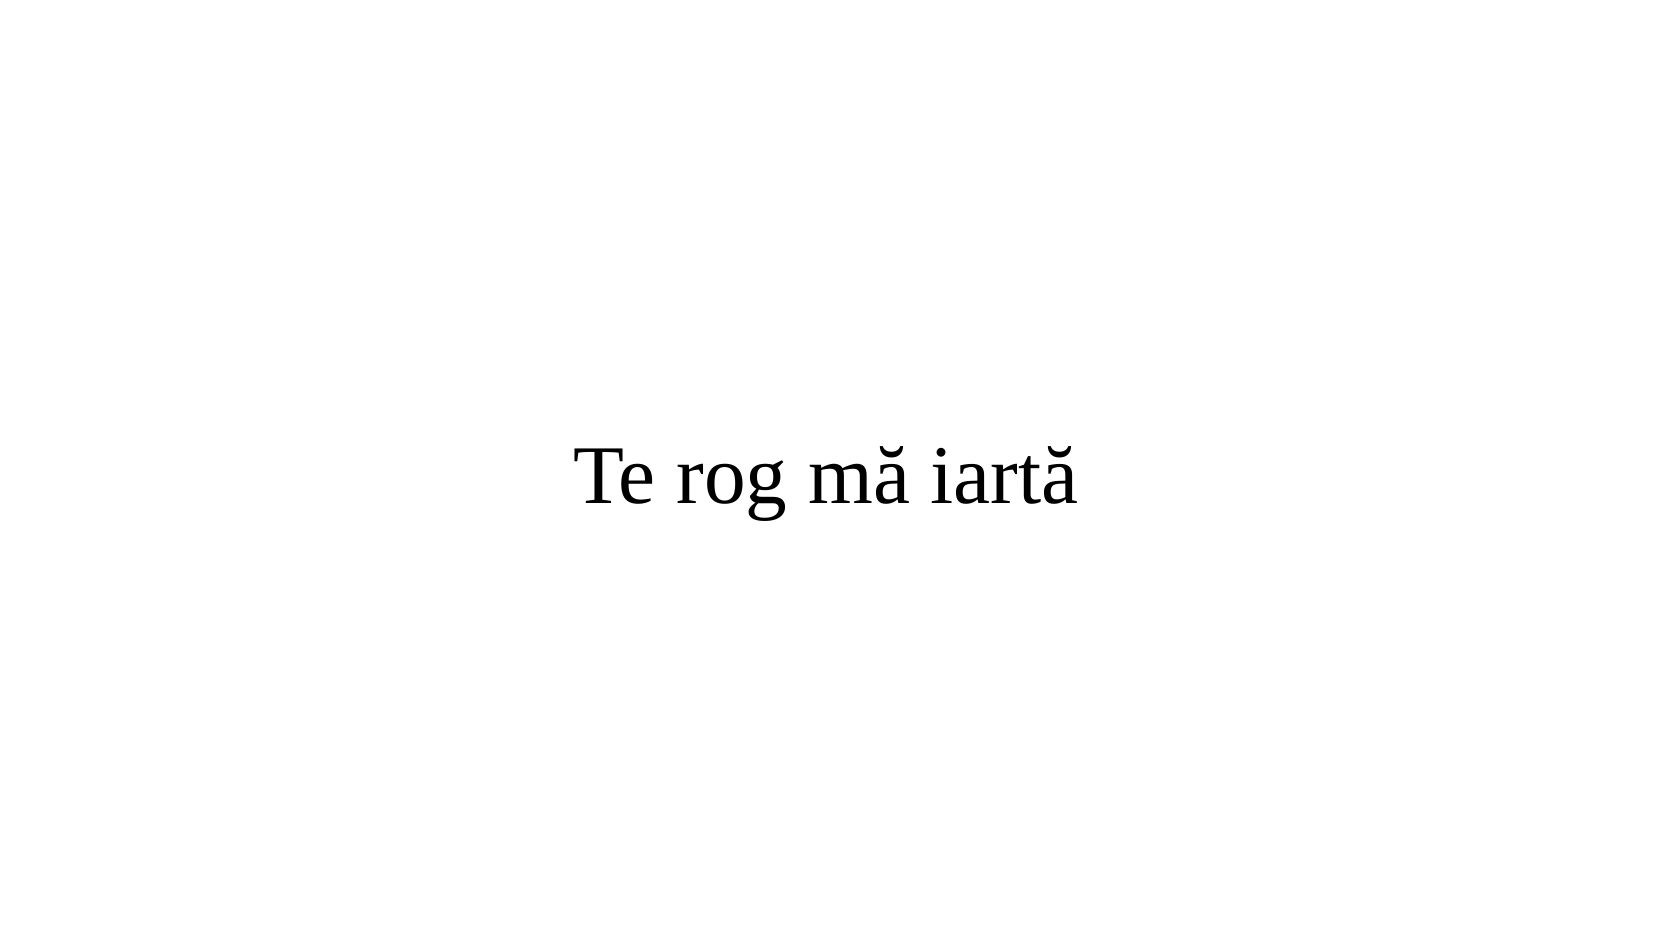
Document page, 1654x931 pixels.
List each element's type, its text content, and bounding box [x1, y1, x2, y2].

title Te rog mă iartă [165, 420, 1489, 521]
